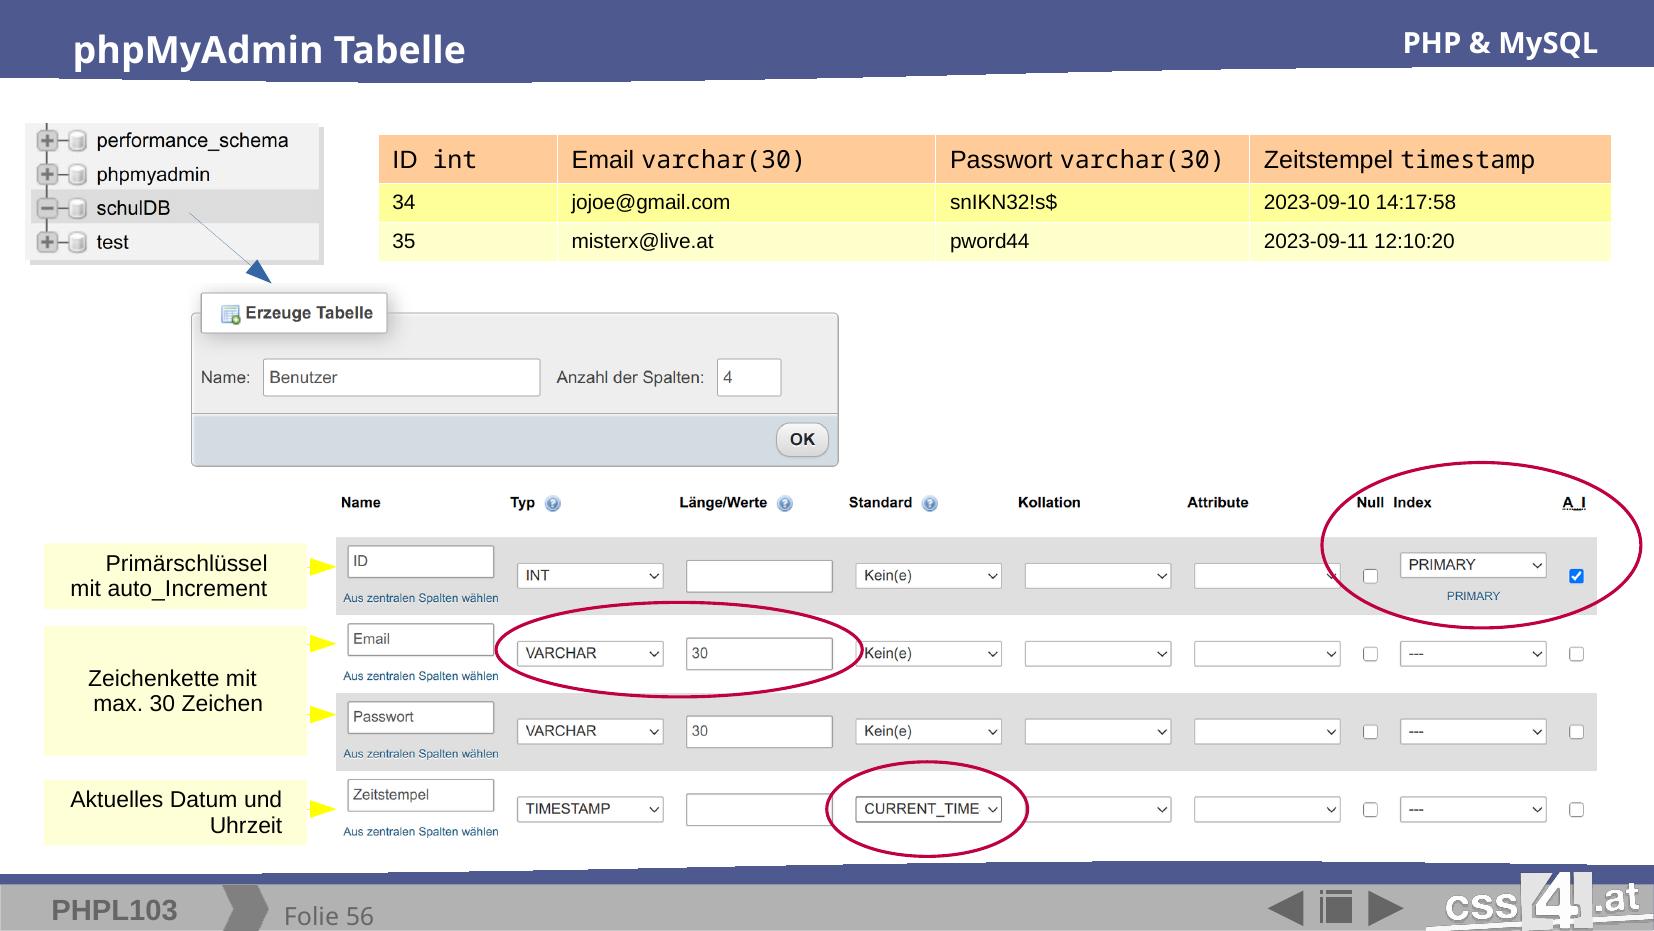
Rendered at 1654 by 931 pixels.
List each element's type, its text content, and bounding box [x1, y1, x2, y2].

table_cell jojoe@gmail.com [558, 184, 935, 222]
picture [1426, 872, 1654, 931]
table_header Email varchar(30) [558, 135, 935, 183]
table_header Zeitstempel timestamp [1250, 135, 1611, 183]
picture [1324, 484, 1597, 626]
text_box PHPL103 [36, 886, 209, 931]
picture [25, 123, 319, 260]
picture [336, 484, 1597, 839]
text_box Folie <Foliennummer> [269, 891, 542, 931]
table_cell 34 [379, 184, 557, 222]
picture [188, 283, 845, 473]
table_cell snIKN32!s$ [936, 184, 1249, 222]
text_box [0, 861, 1654, 931]
table_header ID int [379, 135, 557, 183]
text_box [0, 0, 1654, 83]
table_cell 2023-09-10 14:17:58 [1250, 184, 1611, 222]
text_box Zeichenkette mit max. 30 Zeichen [43, 625, 308, 756]
text_box phpMyAdmin Tabelle [57, 16, 470, 69]
text_box Primärschlüssel mit auto_Increment [43, 543, 308, 610]
table_cell 2023-09-11 12:10:20 [1250, 223, 1611, 261]
table_header Passwort varchar(30) [936, 135, 1249, 183]
table_cell pword44 [936, 223, 1249, 261]
picture [829, 764, 1025, 839]
text_box Aktuelles Datum und Uhrzeit [43, 779, 308, 846]
table_cell 35 [379, 223, 557, 261]
table_cell misterx@live.at [558, 223, 935, 261]
text_box PHP & MySQL [1387, 15, 1619, 60]
